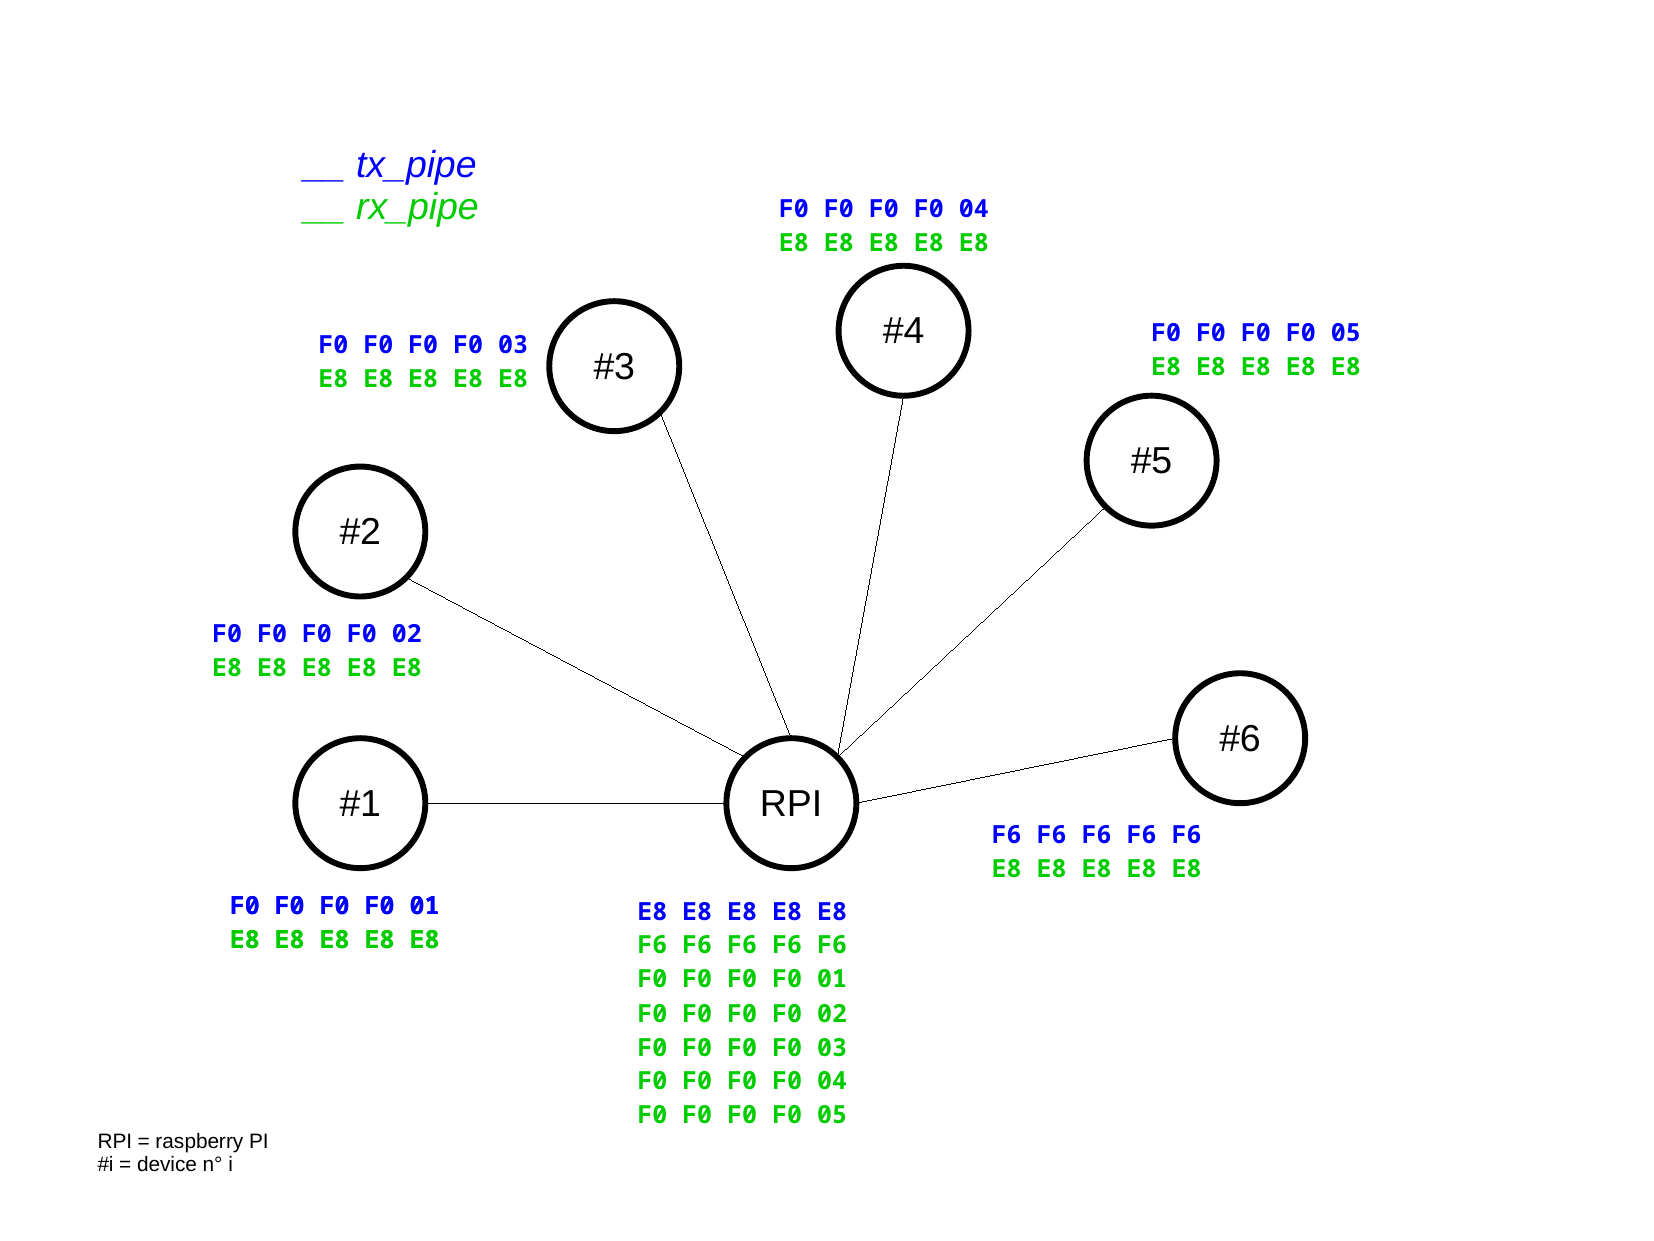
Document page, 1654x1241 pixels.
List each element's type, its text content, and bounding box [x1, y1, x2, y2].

text_box RPI [726, 738, 857, 869]
text_box F0 F0 F0 F0 05 E8 E8 E8 E8 E8 [1136, 307, 1376, 382]
text_box __ tx_pipe __ rx_pipe [289, 135, 494, 235]
text_box #2 [295, 466, 426, 597]
text_box F6 F6 F6 F6 F6 E8 E8 E8 E8 E8 [976, 809, 1217, 1033]
text_box F0 F0 F0 F0 02 E8 E8 E8 E8 E8 [197, 608, 438, 683]
text_box F0 F0 F0 F0 04 E8 E8 E8 E8 E8 [764, 183, 1004, 258]
text_box #1 [295, 738, 426, 869]
text_box #5 [1086, 395, 1217, 526]
text_box RPI = raspberry PI #i = device n° i [82, 1122, 284, 1207]
text_box F0 F0 F0 F0 03 E8 E8 E8 E8 E8 [303, 319, 544, 394]
text_box #3 [549, 301, 680, 432]
text_box #6 [1175, 673, 1306, 804]
text_box #4 [838, 265, 969, 396]
text_box F0 F0 F0 F0 01 E8 E8 E8 E8 E8 [215, 880, 455, 955]
text_box E8 E8 E8 E8 E8 F6 F6 F6 F6 F6 F0 F0 F0 F0 01 F0 F0 F0 F0 02 F0 F0 F0 F0 03 F0 F0 F0 F0 04 F0 F0 F0 F0 05 [622, 885, 863, 1109]
